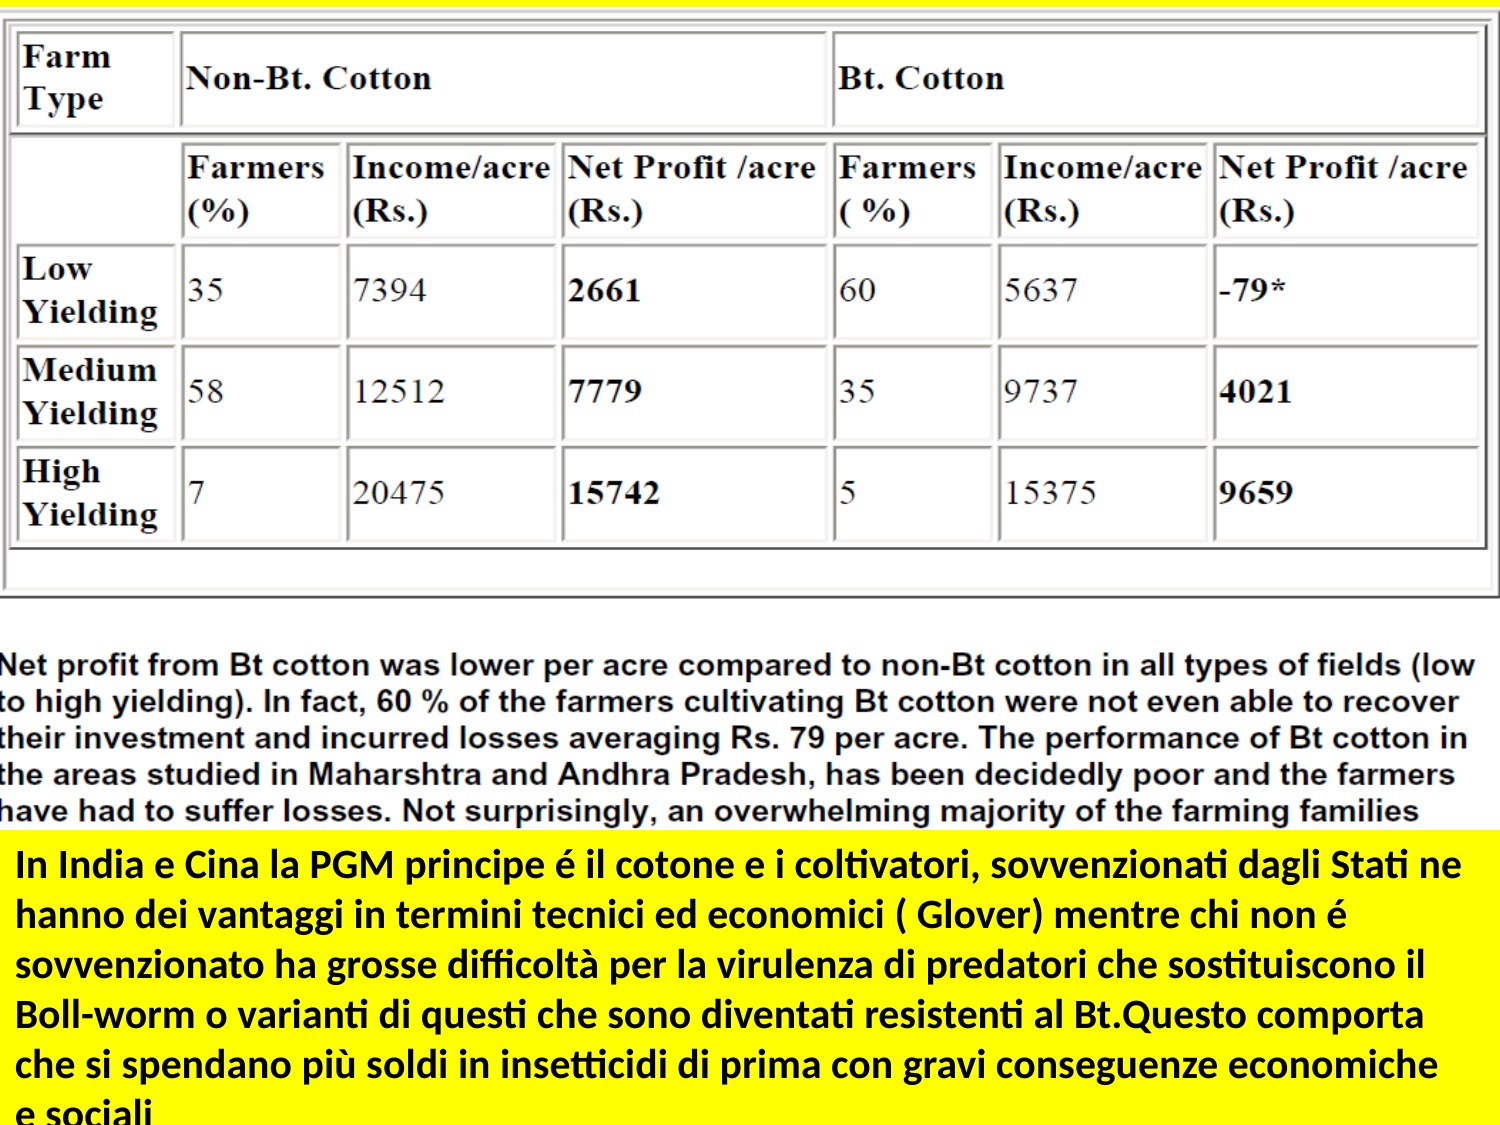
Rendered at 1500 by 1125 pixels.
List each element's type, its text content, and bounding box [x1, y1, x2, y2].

picture [0, 7, 1500, 830]
text_box In India e Cina la PGM principe é il cotone e i coltivatori, sovvenzionati dagli Stati ne hanno dei vantaggi in termini tecnici ed economici ( Glover) mentre chi non é sovvenzionato ha grosse difficoltà per la virulenza di predatori che sostituiscono il Boll-worm o varianti di questi che sono diventati resistenti al Bt.Questo comporta che si spendano più soldi in insetticidi di prima con gravi conseguenze economiche e sociali [0, 829, 1483, 1125]
